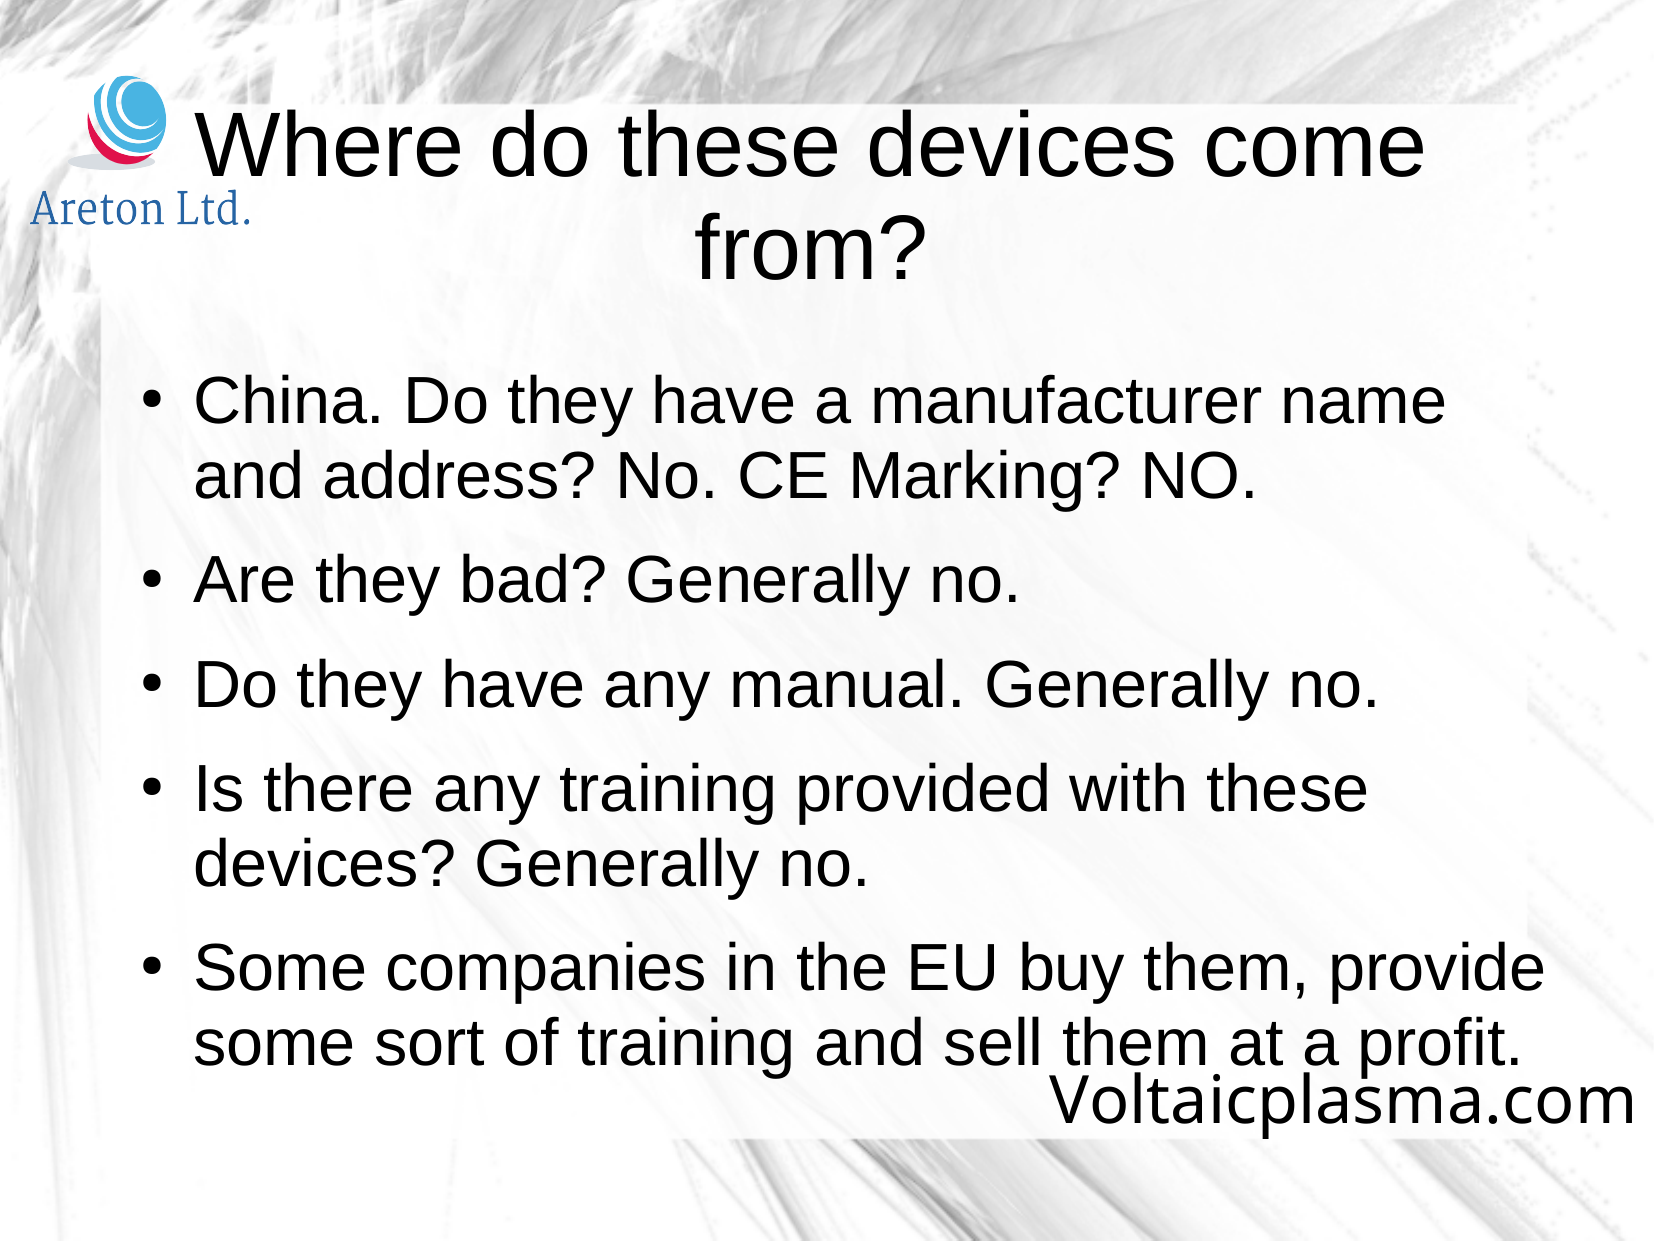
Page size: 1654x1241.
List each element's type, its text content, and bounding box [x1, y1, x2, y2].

text_box Voltaicplasma.com [617, 784, 1654, 1241]
picture [0, 0, 1654, 1241]
list China. Do they have a manufacturer name and address? No. CE Marking? NO. Are they bad? Generally no. Do they have any manual. Generally no. Is there any training provided with these devices? Generally no. Some companies in the EU buy them, provide some sort of training and sell them at a profit. [122, 363, 1576, 1080]
title Where do these devices come from? [316, 93, 1506, 299]
